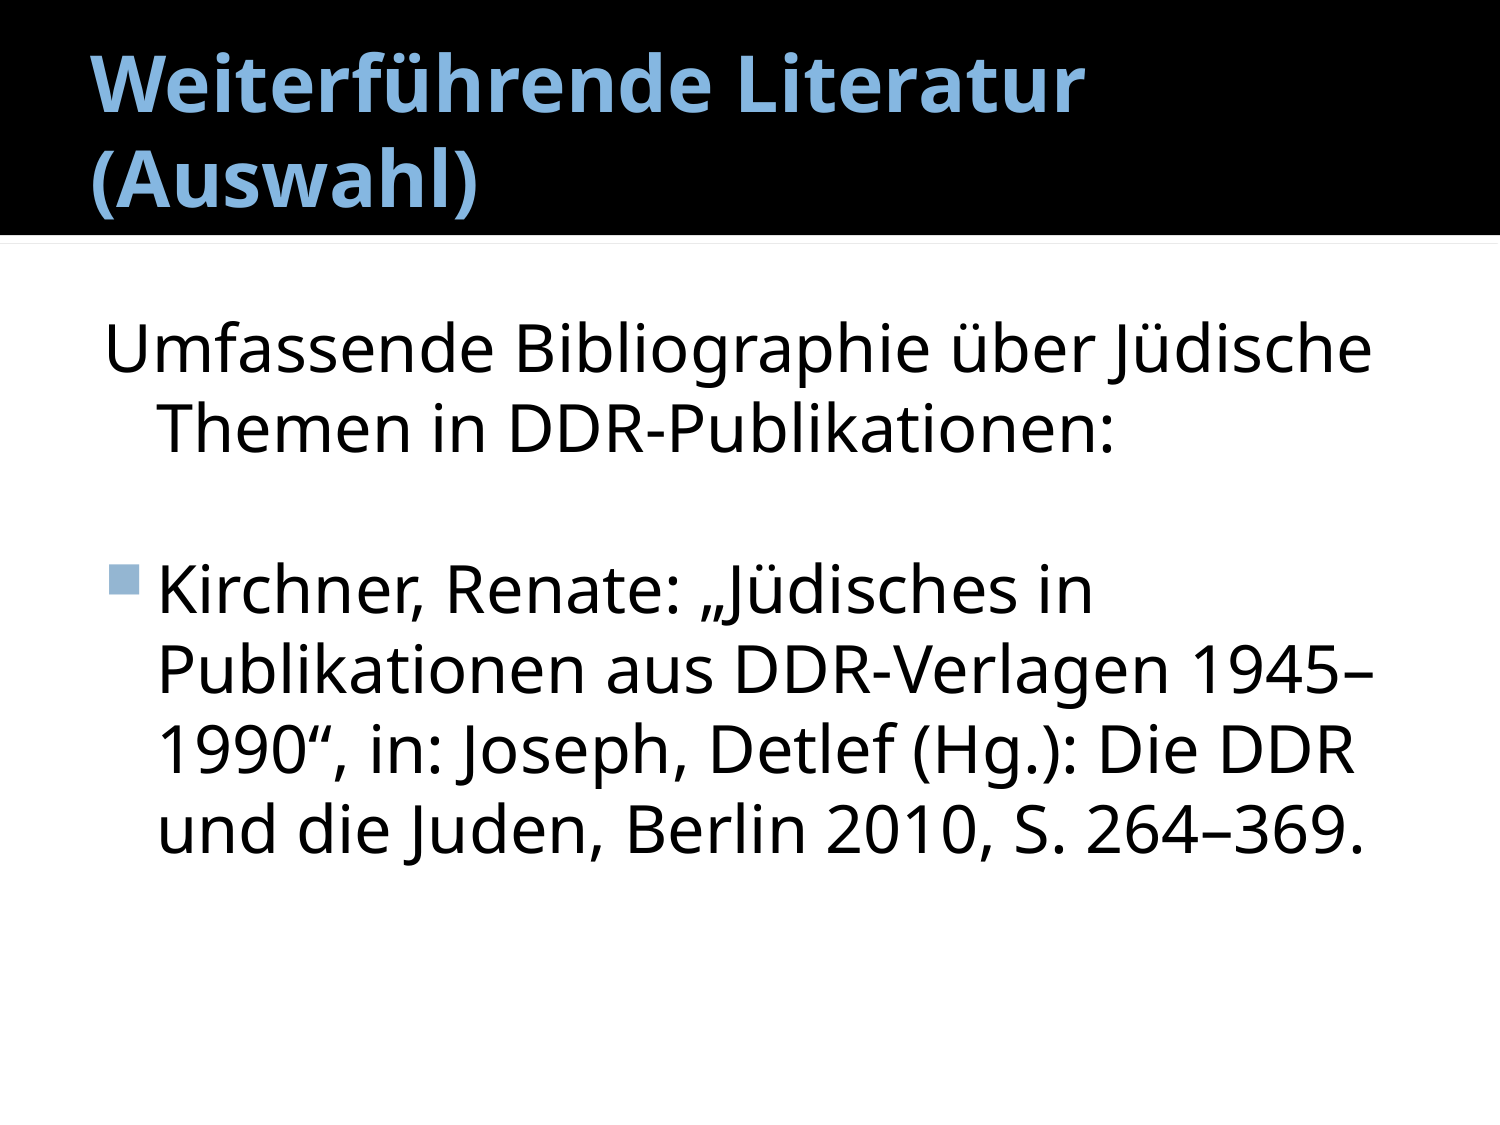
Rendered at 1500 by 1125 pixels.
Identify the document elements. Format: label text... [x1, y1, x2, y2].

title Weiterführende Literatur (Auswahl) [75, 25, 1425, 231]
list Umfassende Bibliographie über Jüdische Themen in DDR-Publikationen: Kirchner, Renate: „Jüdisches in Publikationen aus DDR-Verlagen 1945–1990“, in: Joseph, Detlef (Hg.): Die DDR und die Juden, Berlin 2010, S. 264–369. [75, 291, 1425, 1050]
